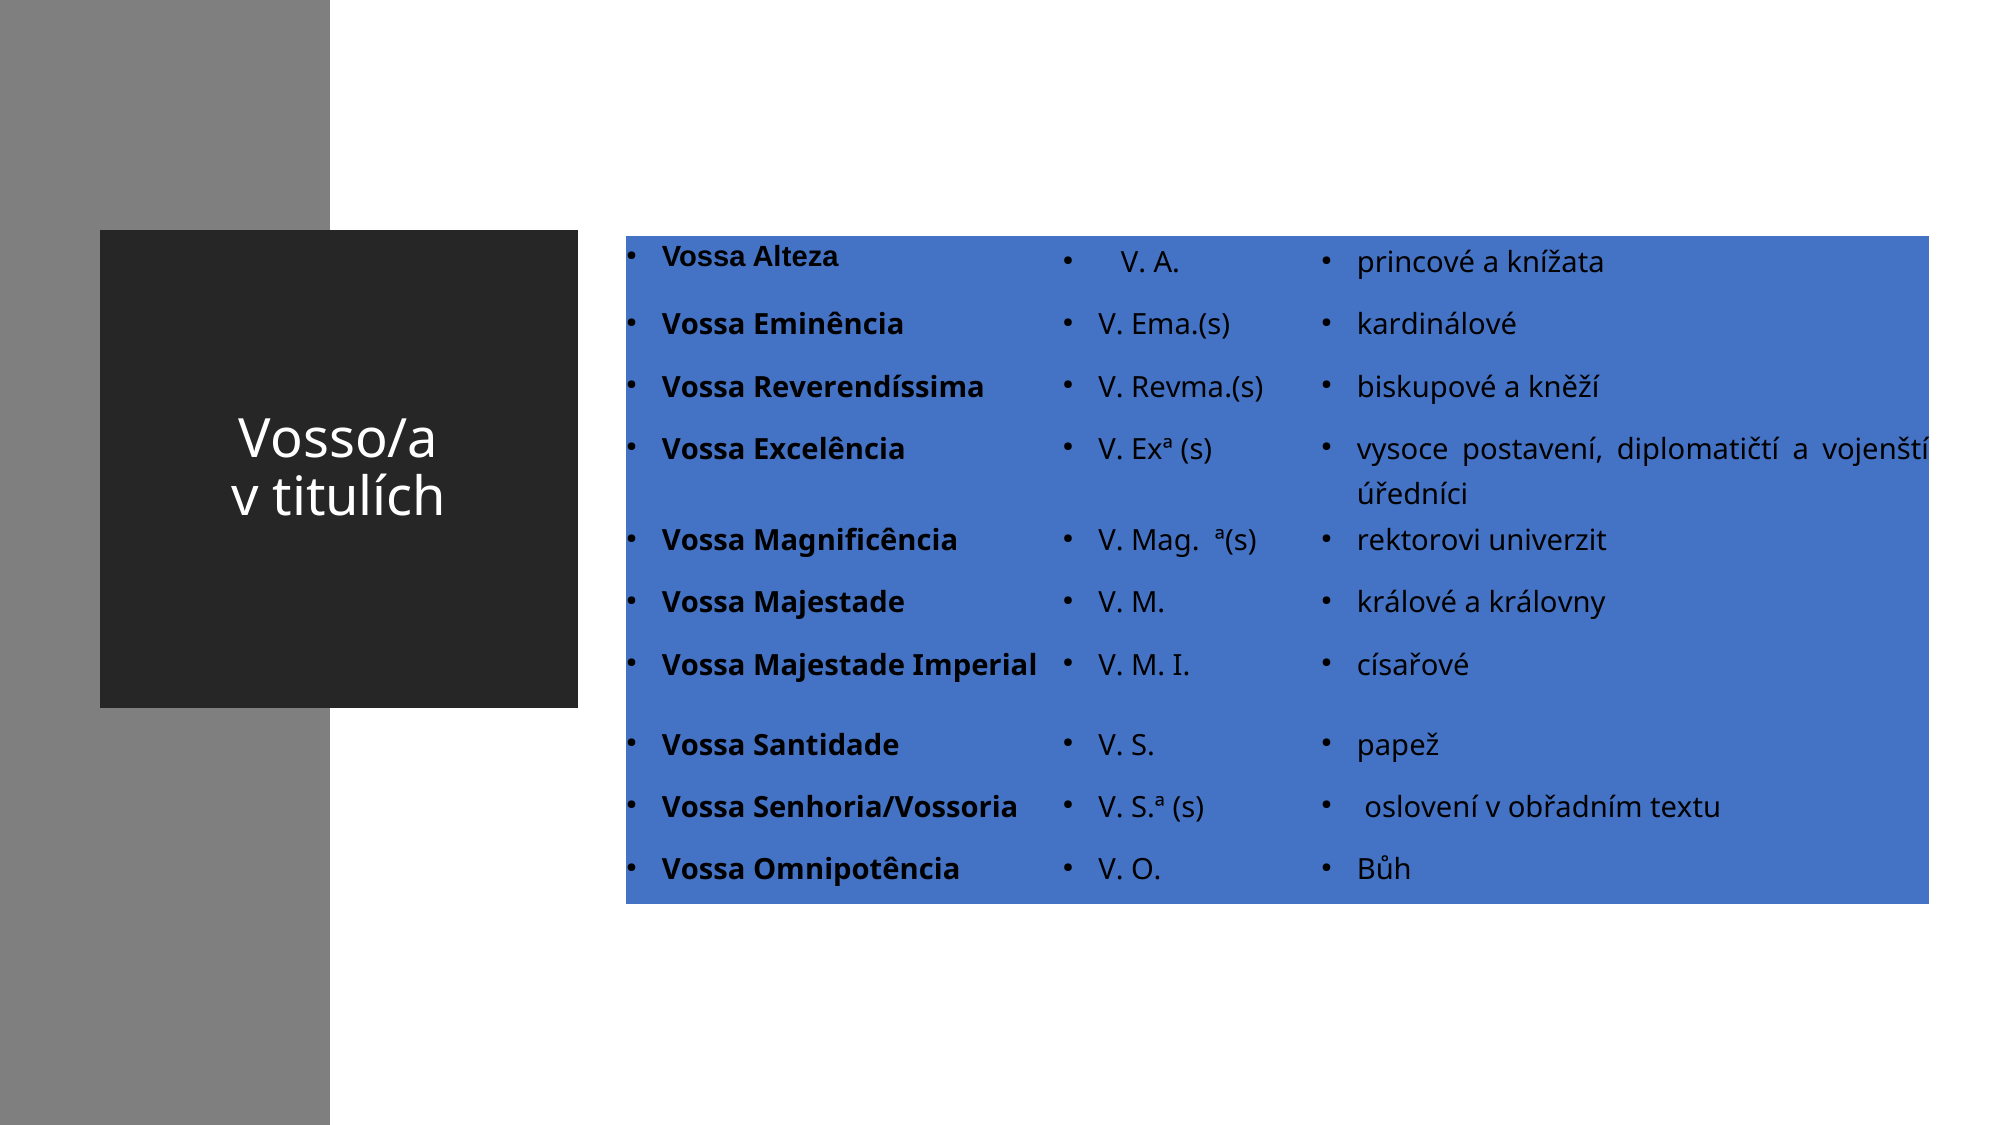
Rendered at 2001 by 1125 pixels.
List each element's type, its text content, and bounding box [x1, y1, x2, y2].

table_cell V. Mag. ª(s) [1063, 513, 1322, 576]
table_cell Vossa Majestade [626, 576, 1063, 638]
table_header V. A. [1063, 236, 1322, 298]
table_cell oslovení v obřadním textu [1322, 780, 1929, 842]
table_cell kardinálové [1322, 298, 1929, 360]
table_cell V. M. [1063, 576, 1322, 638]
table_cell císařové [1322, 638, 1929, 718]
table_cell vysoce postavení, diplomatičtí a vojenští úředníci [1322, 422, 1929, 513]
table_cell Vossa Senhoria/Vossoria [626, 780, 1063, 842]
table_header princové a knížata [1322, 236, 1929, 298]
table_cell Vossa Majestade Imperial [626, 638, 1063, 718]
table_cell V. O. [1063, 842, 1322, 904]
table_cell Vossa Reverendíssima [626, 360, 1063, 422]
table_cell V. Exª (s) [1063, 422, 1322, 513]
table_cell Bůh [1322, 842, 1929, 904]
table_cell V. M. I. [1063, 638, 1322, 718]
table_cell biskupové a kněží [1322, 360, 1929, 422]
table_cell králové a královny [1322, 576, 1929, 638]
text_box [0, 0, 330, 1125]
table_cell V. S. [1063, 718, 1322, 780]
table_header Vossa Alteza [626, 236, 1063, 298]
table_cell V. S.ª (s) [1063, 780, 1322, 842]
table_cell V. Ema.(s) [1063, 298, 1322, 360]
table_cell papež [1322, 718, 1929, 780]
table_cell Vossa Excelência [626, 422, 1063, 513]
table_cell rektorovi univerzit [1322, 513, 1929, 576]
table_cell Vossa Eminência [626, 298, 1063, 360]
table_cell Vossa Santidade [626, 718, 1063, 780]
title Vosso/a v titulích [113, 243, 564, 694]
table_cell V. Revma.(s) [1063, 360, 1322, 422]
table_cell Vossa Magnificência [626, 513, 1063, 576]
table_cell Vossa Omnipotência [626, 842, 1063, 904]
